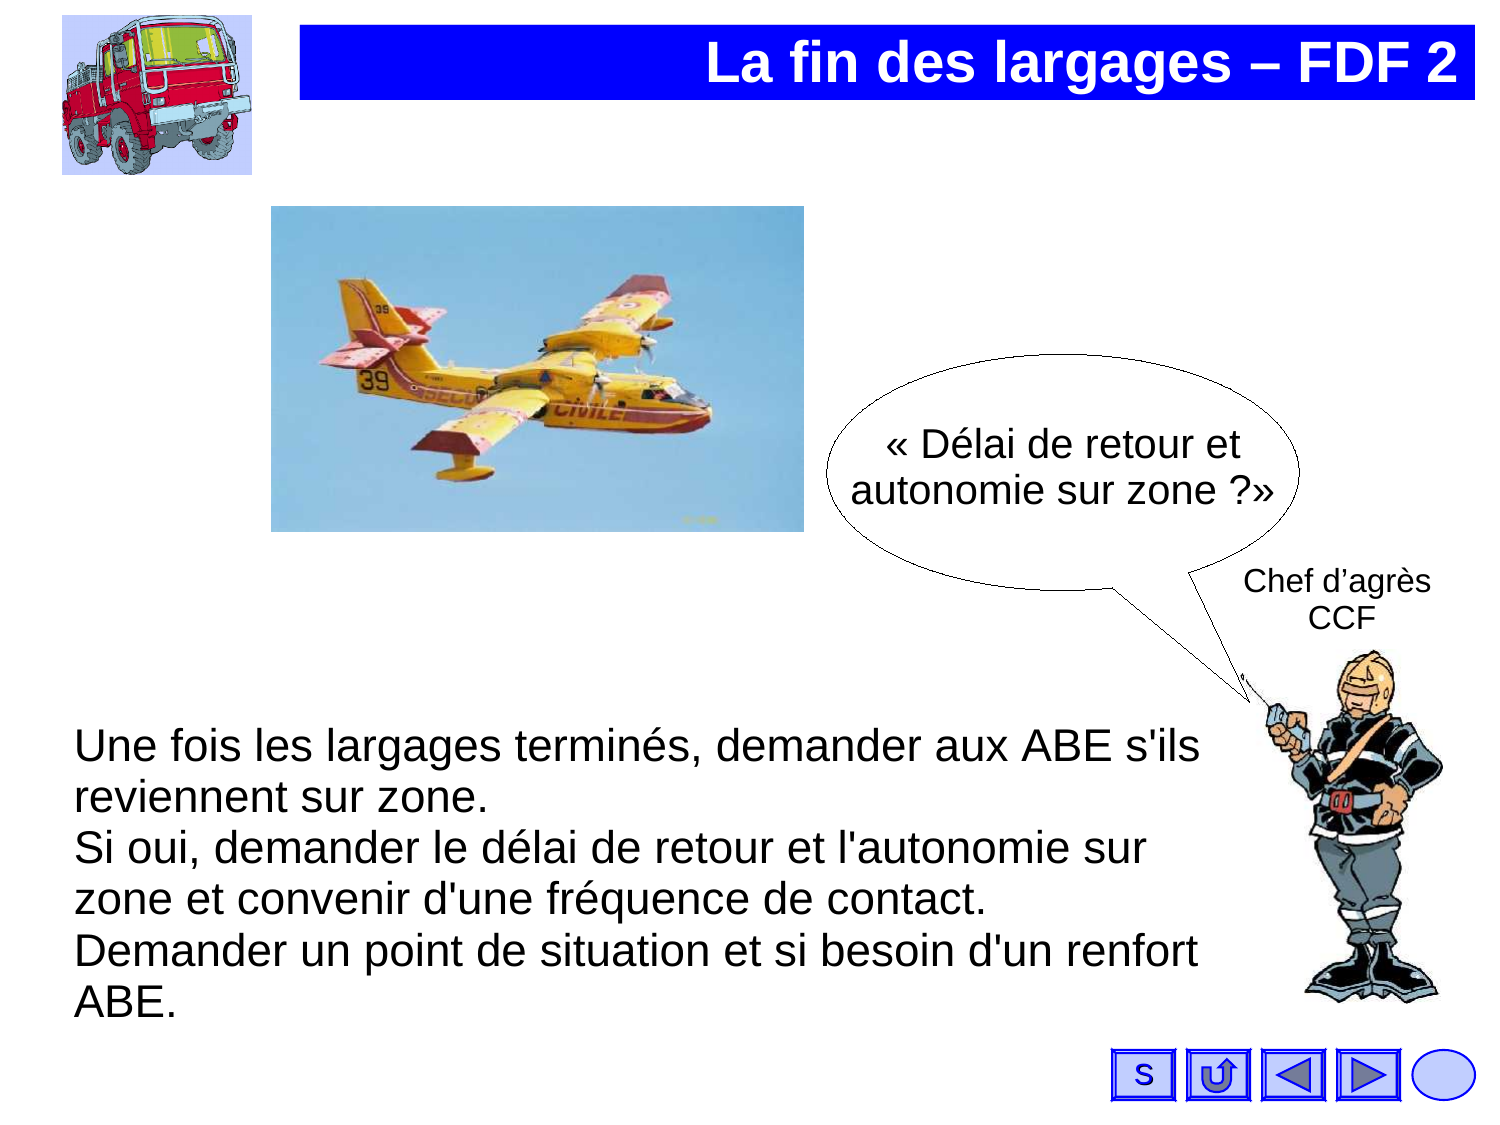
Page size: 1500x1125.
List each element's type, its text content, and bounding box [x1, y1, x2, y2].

text_box Chef d’agrès CCF [1228, 555, 1447, 645]
text_box La fin des largages – FDF 2 [299, 24, 1475, 100]
text_box [1412, 1049, 1476, 1101]
picture [271, 206, 804, 532]
picture [1240, 649, 1443, 1004]
text_box « Délai de retour et autonomie sur zone ?» [814, 413, 1312, 522]
text_box Une fois les largages terminés, demander aux ABE s'ils reviennent sur zone. Si oui, demander le délai de retour et l'autonomie sur zone et convenir d'une fréquence de contact. Demander un point de situation et si besoin d'un renfort ABE. [59, 711, 1241, 1035]
